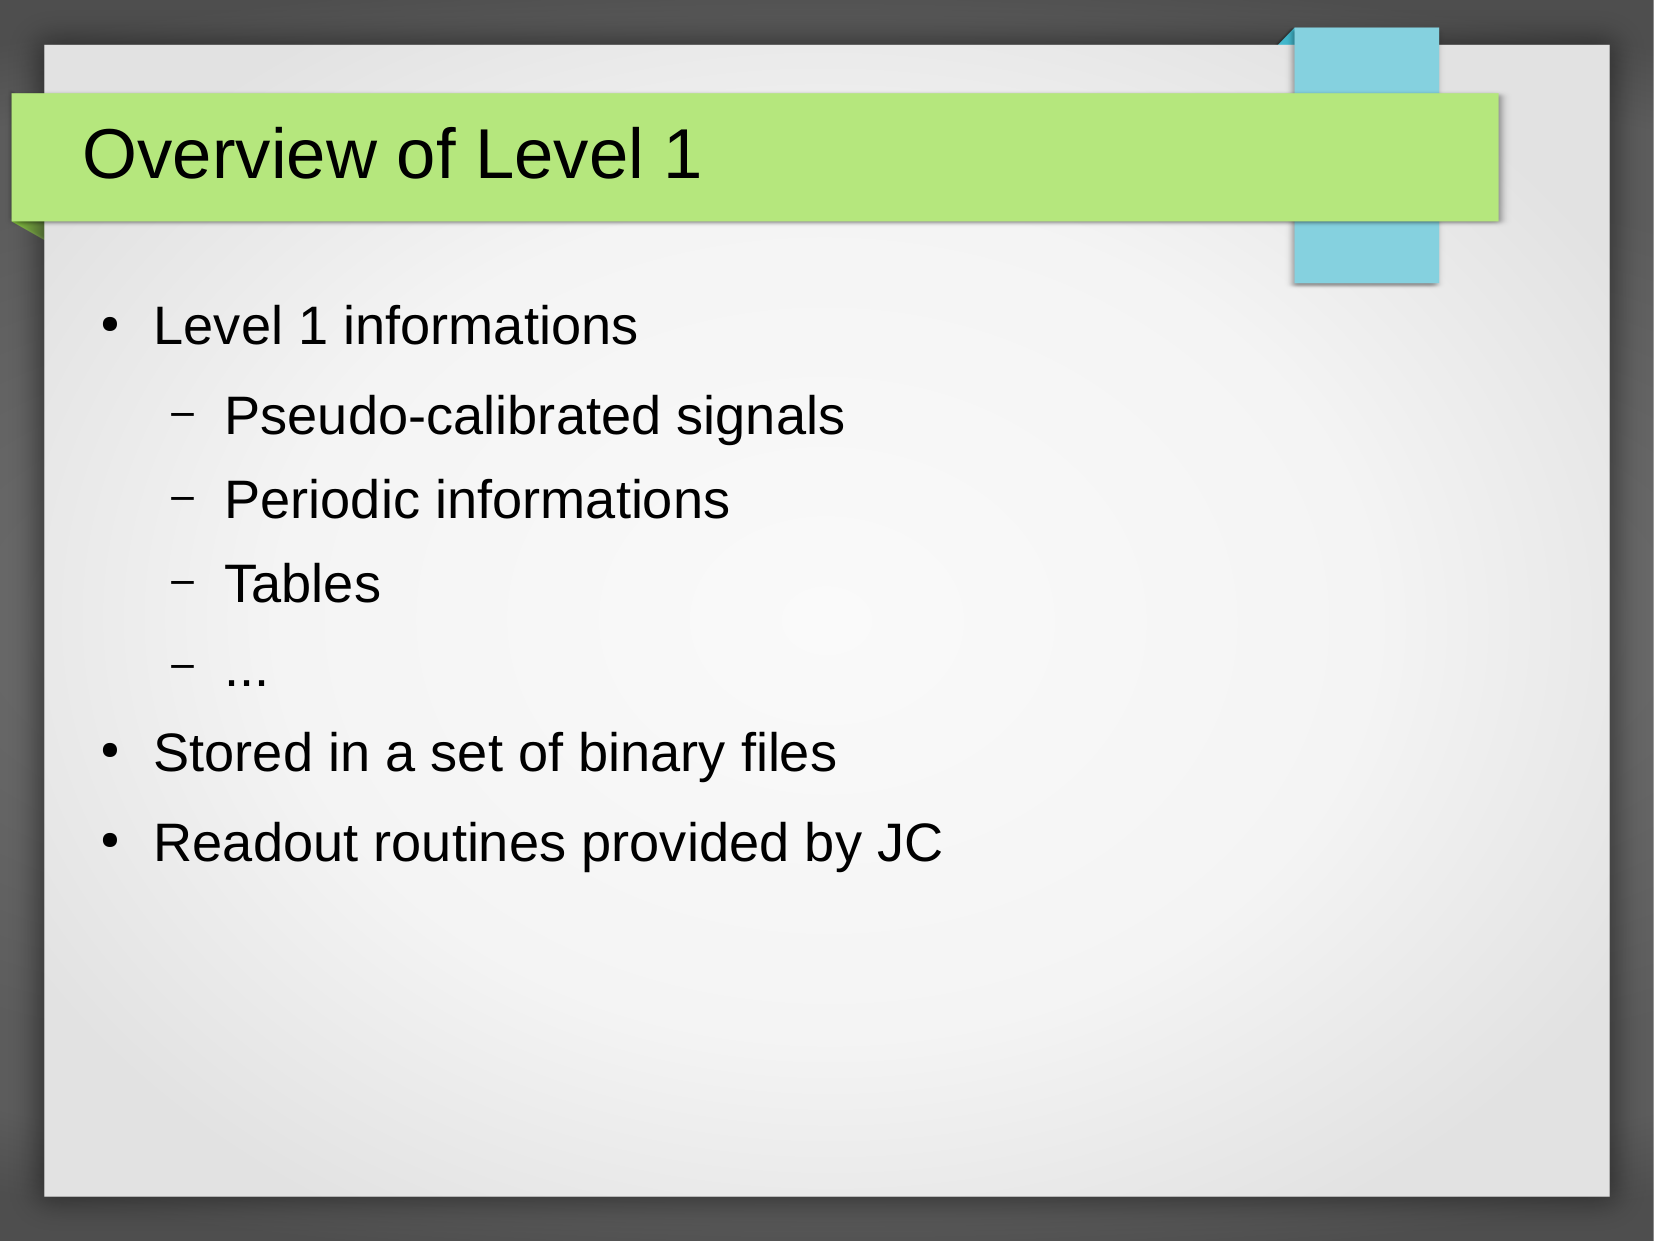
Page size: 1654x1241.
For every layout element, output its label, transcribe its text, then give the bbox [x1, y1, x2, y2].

title Overview of Level 1 [82, 94, 1264, 213]
list Level 1 informations Pseudo-calibrated signals Periodic informations Tables ... Stored in a set of binary files Readout routines provided by JC [82, 295, 1571, 1015]
picture [0, 0, 1654, 1241]
